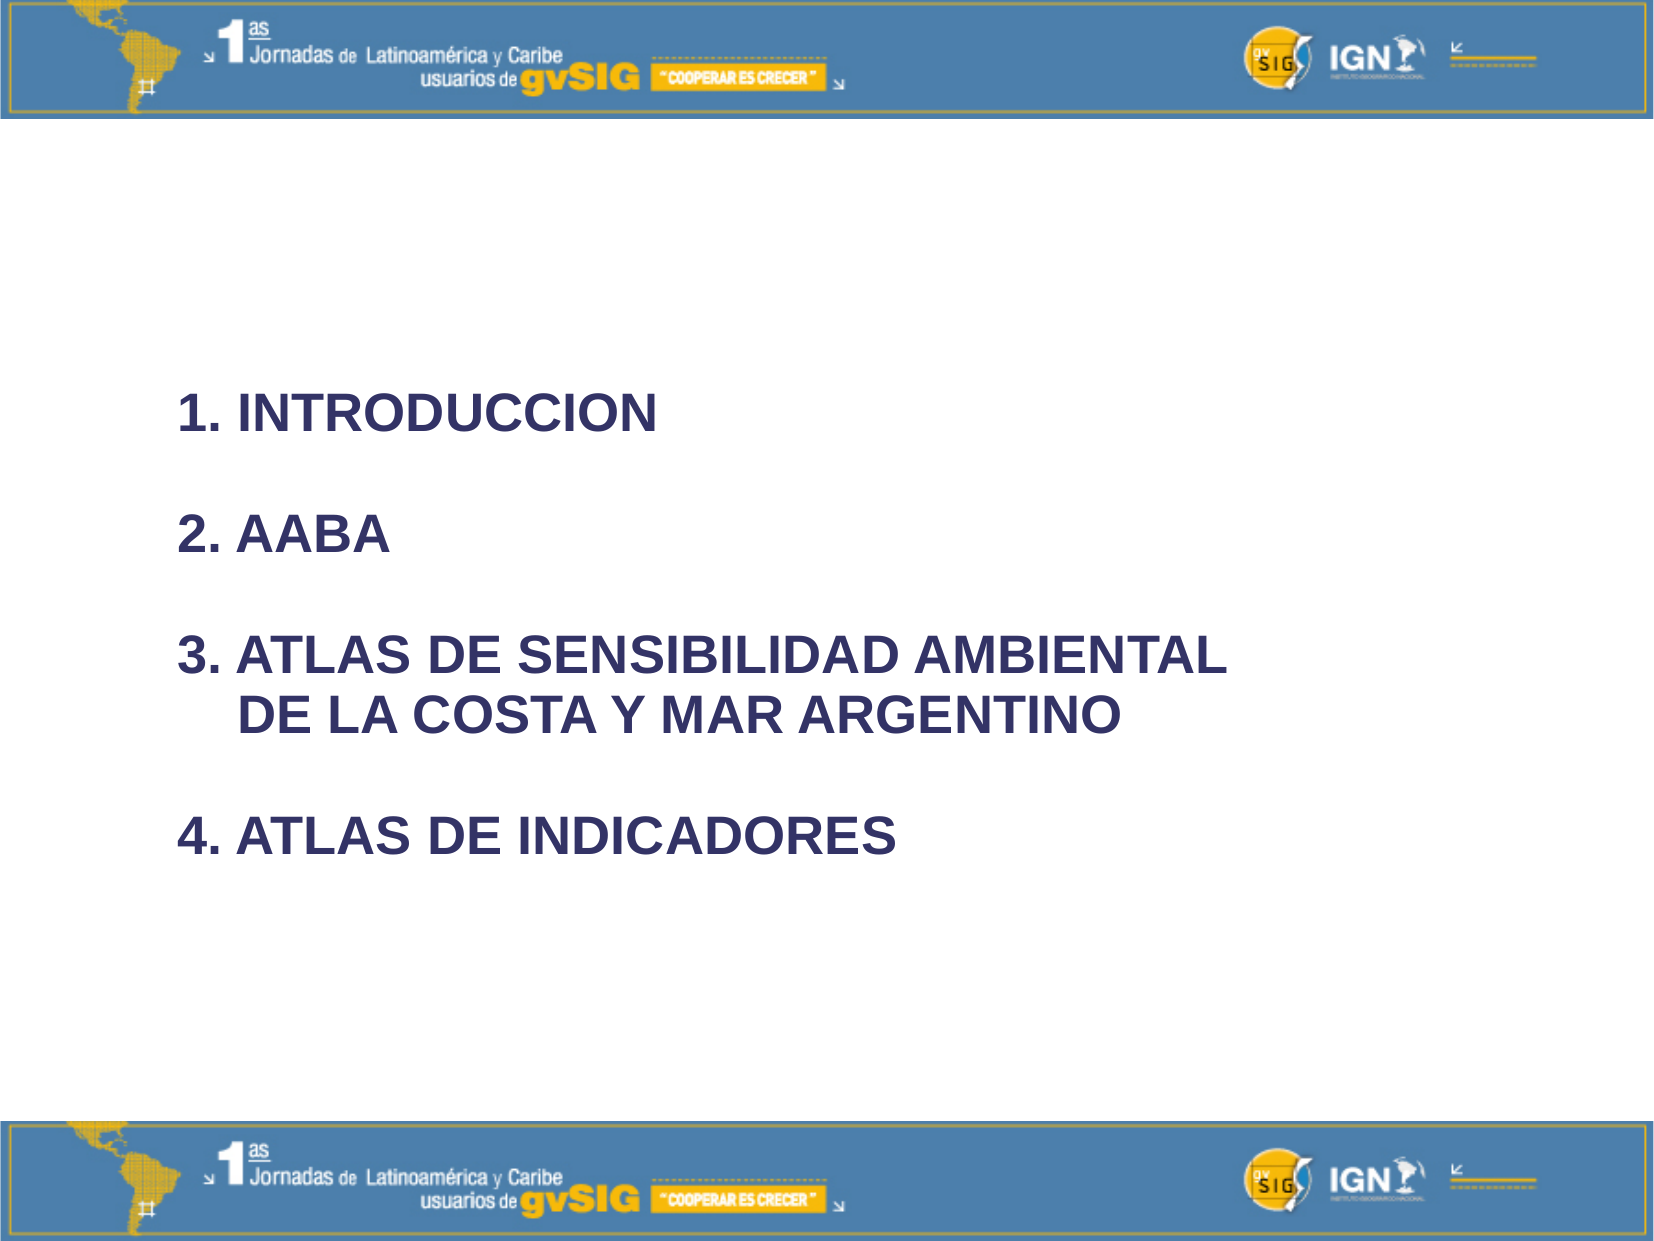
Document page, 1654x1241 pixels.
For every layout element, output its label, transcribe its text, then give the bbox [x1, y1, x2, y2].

picture [0, 1121, 1654, 1241]
text_box 1. INTRODUCCION 2. AABA 3. ATLAS DE SENSIBILIDAD AMBIENTAL DE LA COSTA Y MAR ARGENTINO 4. ATLAS DE INDICADORES [177, 376, 1506, 873]
picture [0, 0, 1654, 119]
